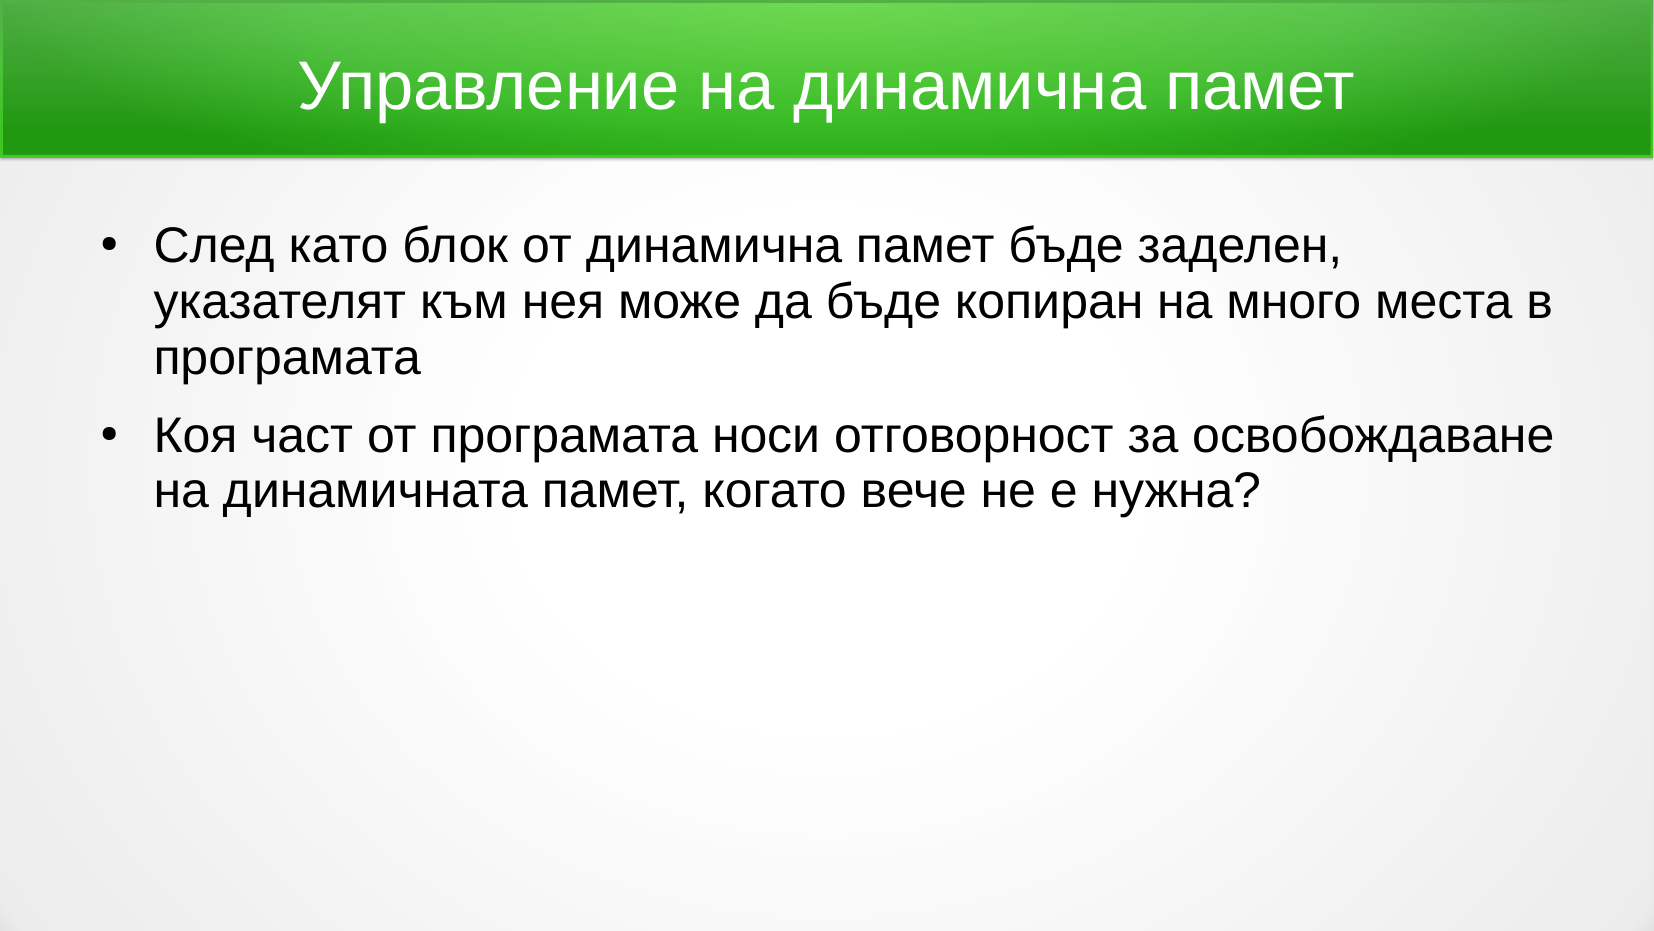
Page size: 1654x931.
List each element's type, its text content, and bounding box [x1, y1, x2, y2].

list След като блок от динамична памет бъде заделен, указателят към нея може да бъде копиран на много места в програмата Коя част от програмата носи отговорност за освобождаване на динамичната памет, когато вече не е нужна? [82, 217, 1595, 898]
title Управление на динамична памет [82, 37, 1571, 135]
